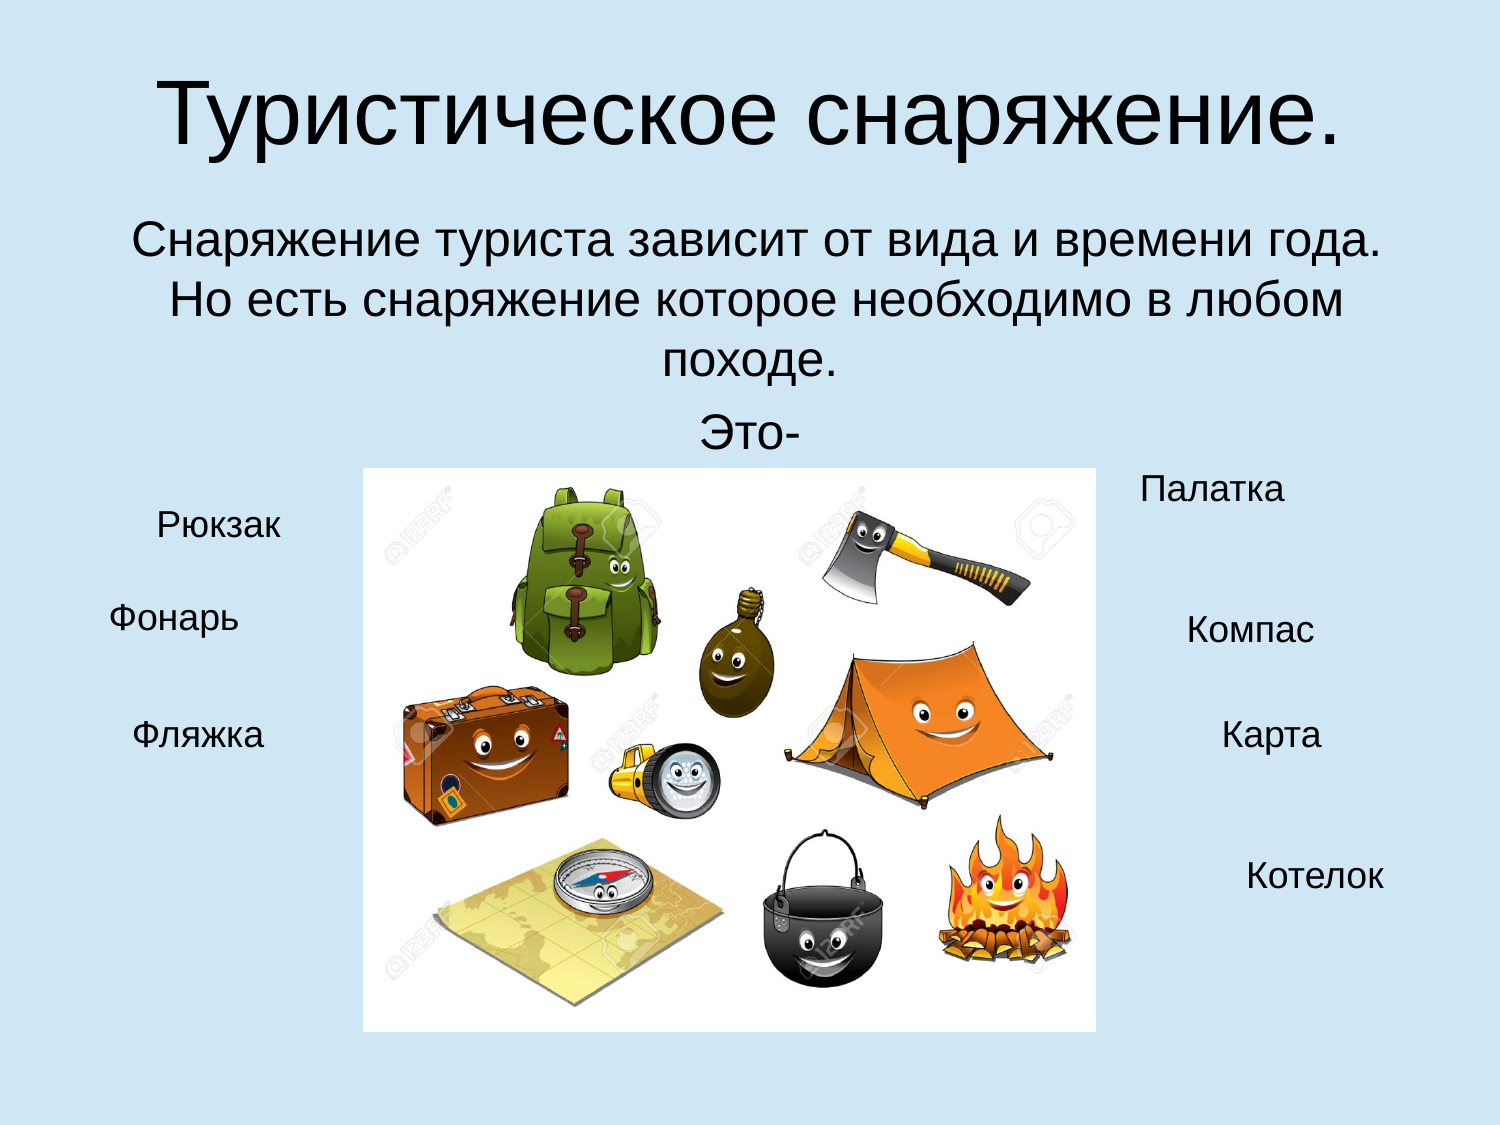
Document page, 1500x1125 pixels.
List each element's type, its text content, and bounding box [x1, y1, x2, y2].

text_box Фляжка [117, 703, 340, 763]
text_box Карта [1206, 703, 1371, 763]
list Снаряжение туриста зависит от вида и времени года. Но есть снаряжение которое необходимо в любом походе. Это- [82, 199, 1432, 406]
title Туристическое снаряжение. [75, 45, 1425, 233]
text_box Палатка [1125, 456, 1372, 517]
text_box Рюкзак [141, 492, 296, 552]
text_box Котелок [1231, 843, 1399, 904]
picture [363, 468, 1096, 1032]
text_box Компас [1171, 597, 1372, 658]
text_box Фонарь [93, 585, 329, 691]
